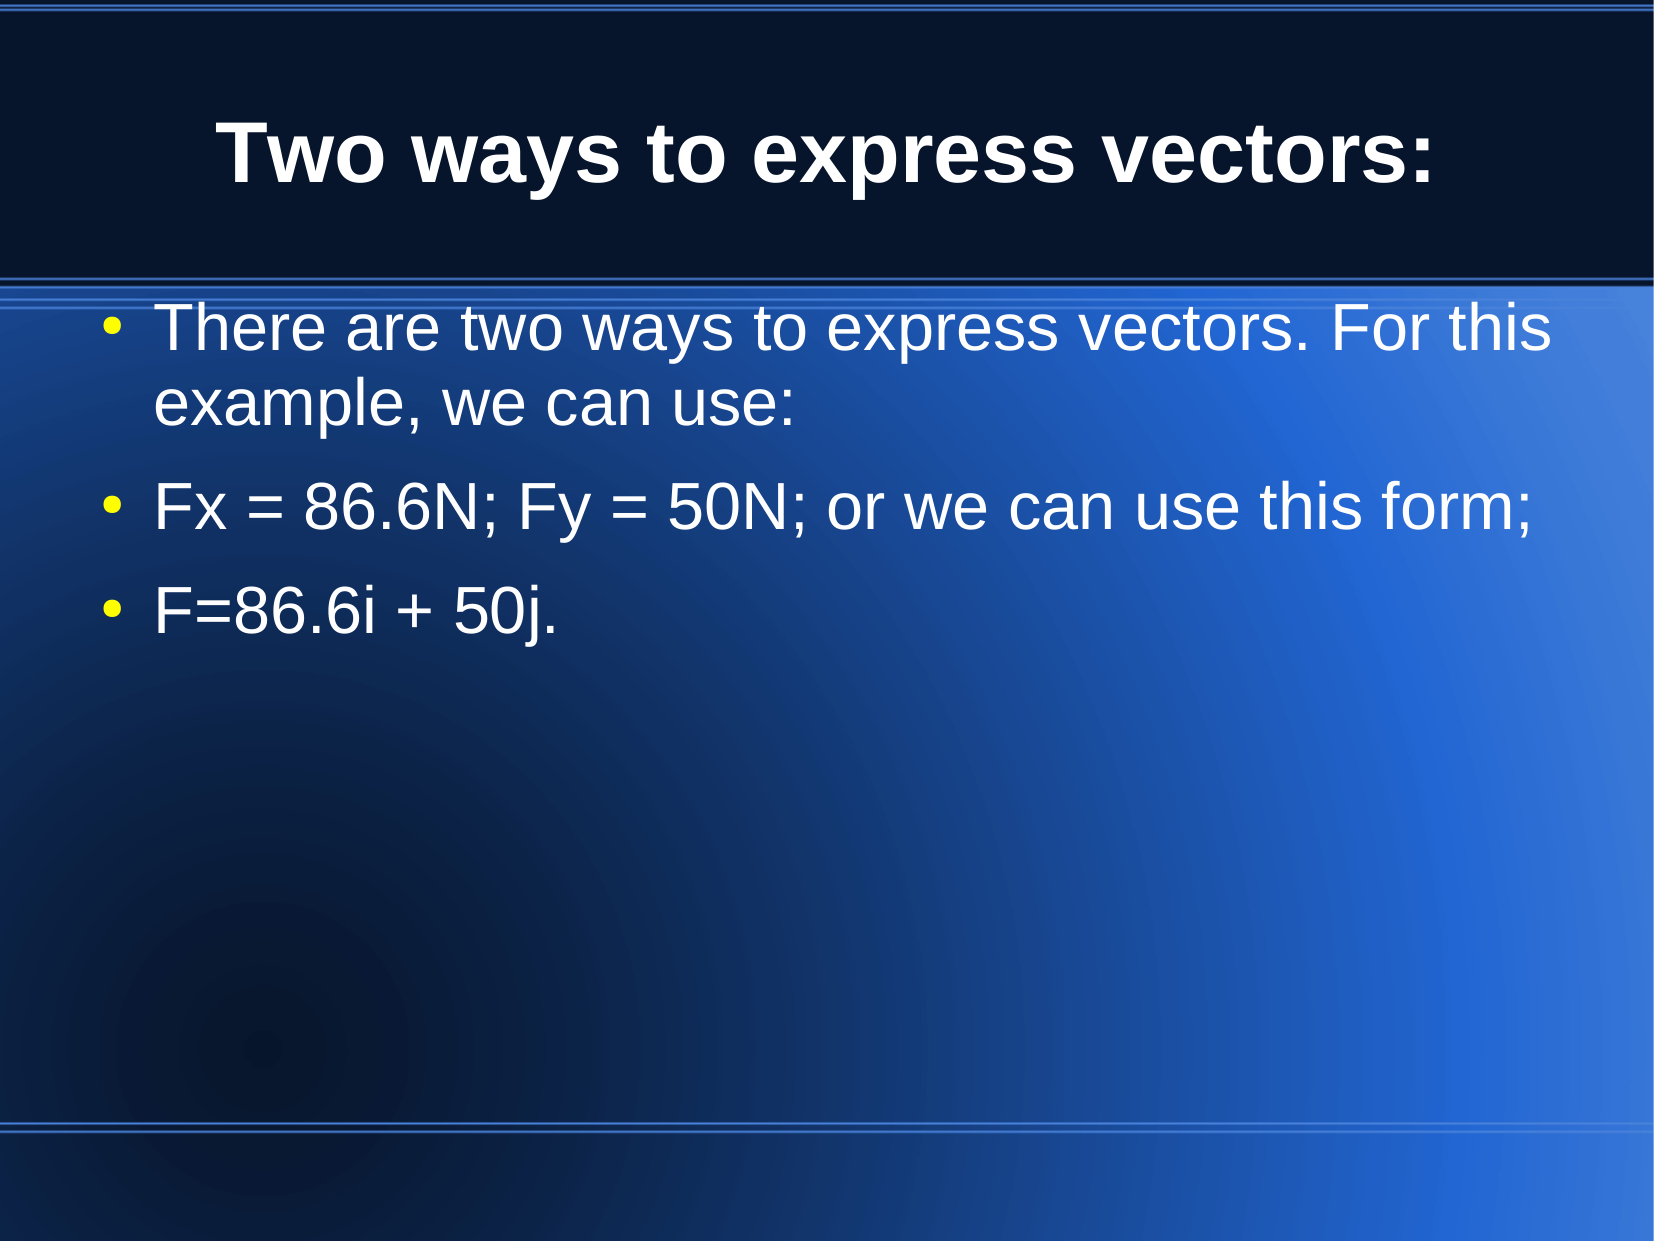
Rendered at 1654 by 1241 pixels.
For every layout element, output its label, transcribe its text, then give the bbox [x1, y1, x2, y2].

title Two ways to express vectors: [82, 49, 1571, 257]
picture [0, 0, 1654, 1241]
list There are two ways to express vectors. For this example, we can use: Fx = 86.6N; Fy = 50N; or we can use this form; F=86.6i + 50j. [82, 290, 1571, 1109]
